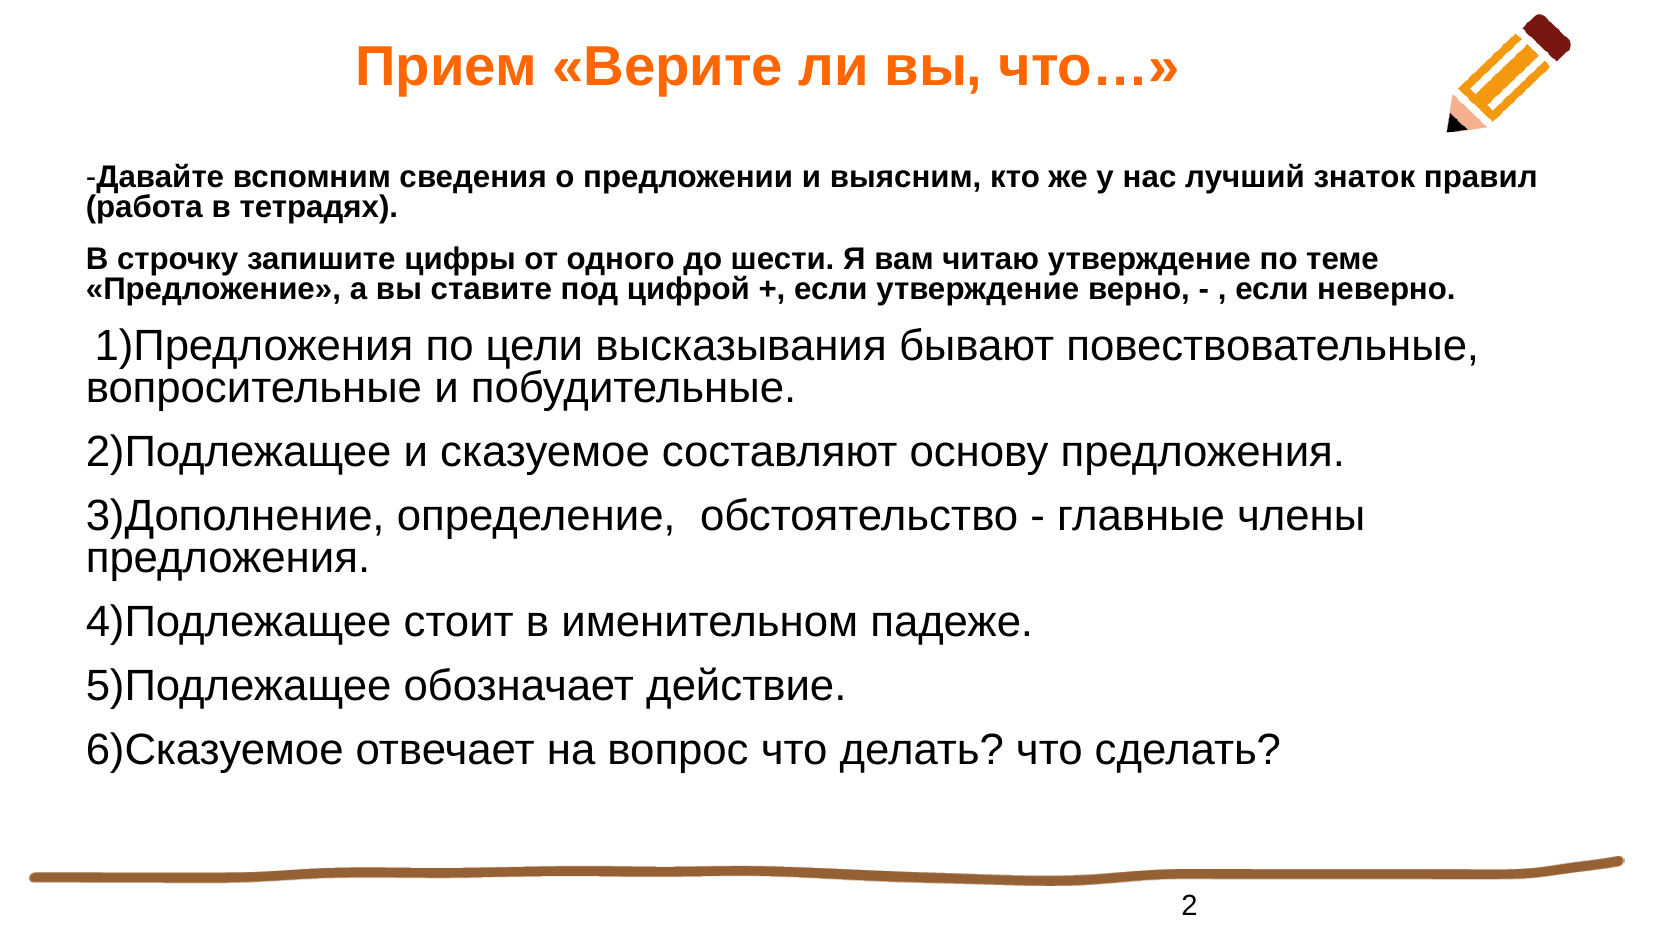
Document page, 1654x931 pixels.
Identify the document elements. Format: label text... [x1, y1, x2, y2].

text_box [1181, 885, 1565, 931]
title Прием «Верите ли вы, что…» [88, 29, 1447, 104]
list -Давайте вспомним сведения о предложении и выясним, кто же у нас лучший знаток правил (работа в тетрадях). В строчку запишите цифры от одного до шести. Я вам читаю утверждение по теме «Предложение», а вы ставите под цифрой +, если утверждение верно, - , если неверно. 1)Предложения по цели высказывания бывают повествовательные, вопросительные и побудительные. 2)Подлежащее и сказуемое составляют основу предложения. 3)Дополнение, определение, обстоятельство - главные члены предложения. 4)Подлежащее стоит в именительном падеже. 5)Подлежащее обозначает действие. 6)Сказуемое отвечает на вопрос что делать? что сделать? [85, 104, 1563, 828]
